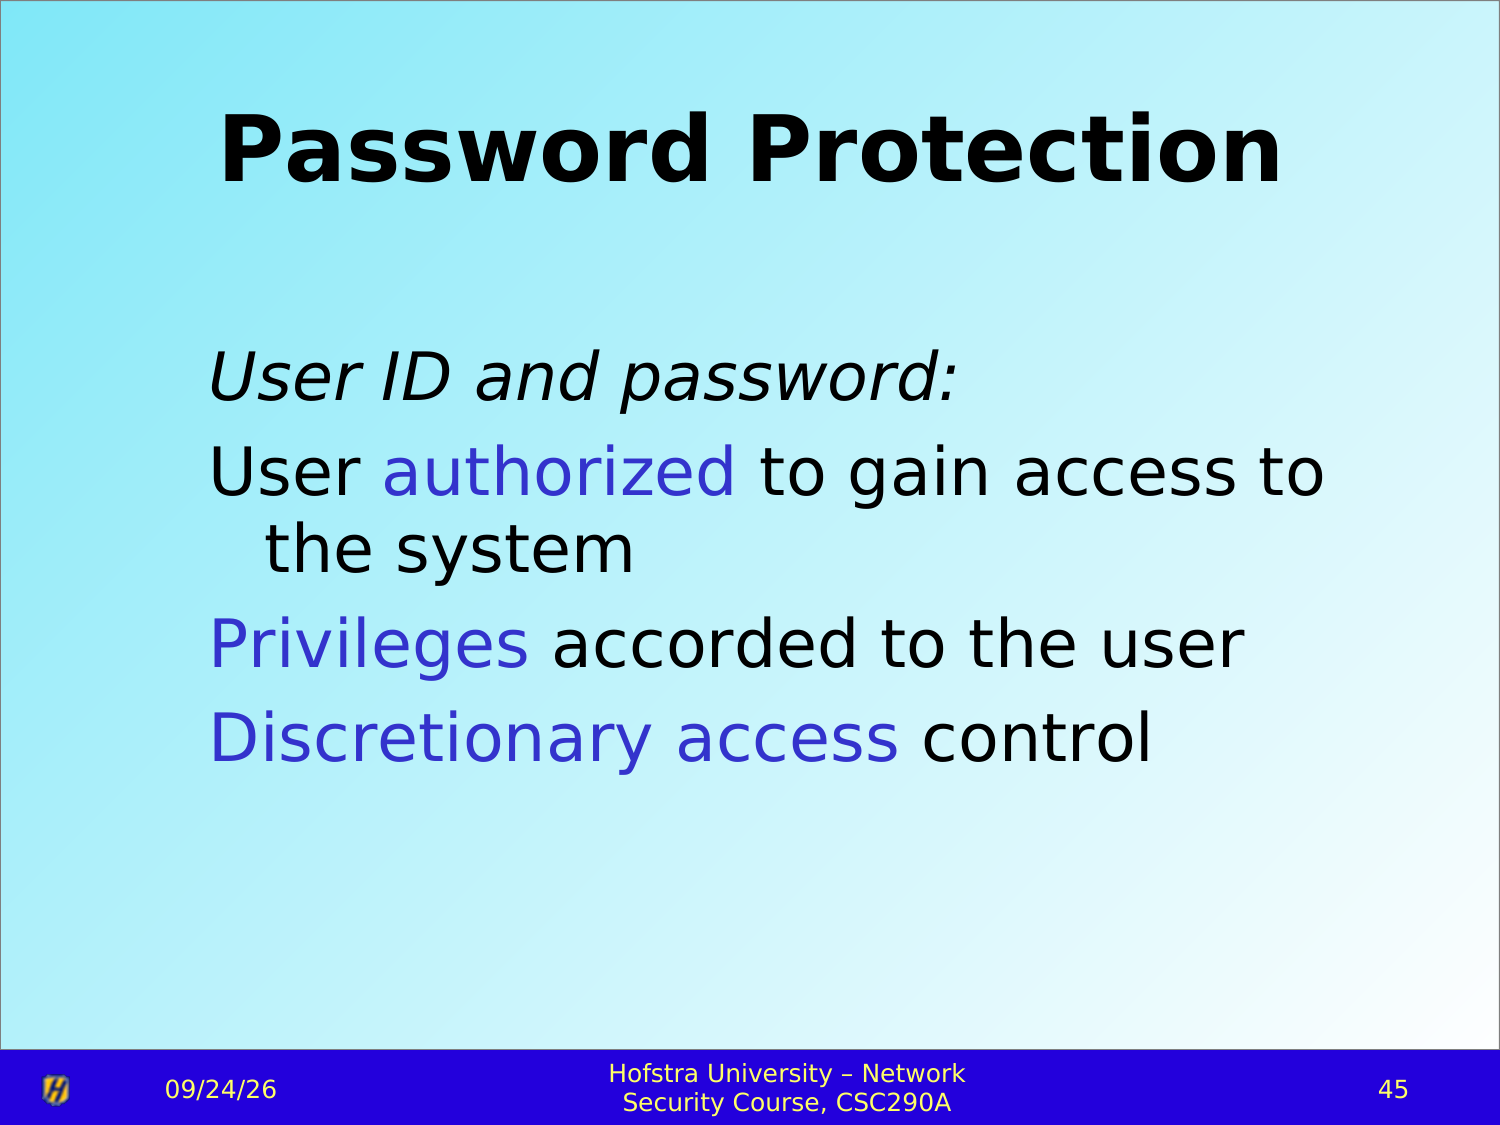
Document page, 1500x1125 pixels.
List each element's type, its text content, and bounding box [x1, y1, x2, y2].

picture [37, 1072, 76, 1110]
title Password Protection [112, 84, 1391, 212]
list User ID and password: User authorized to gain access to the system Privileges accorded to the user Discretionary access control [193, 330, 1469, 1007]
